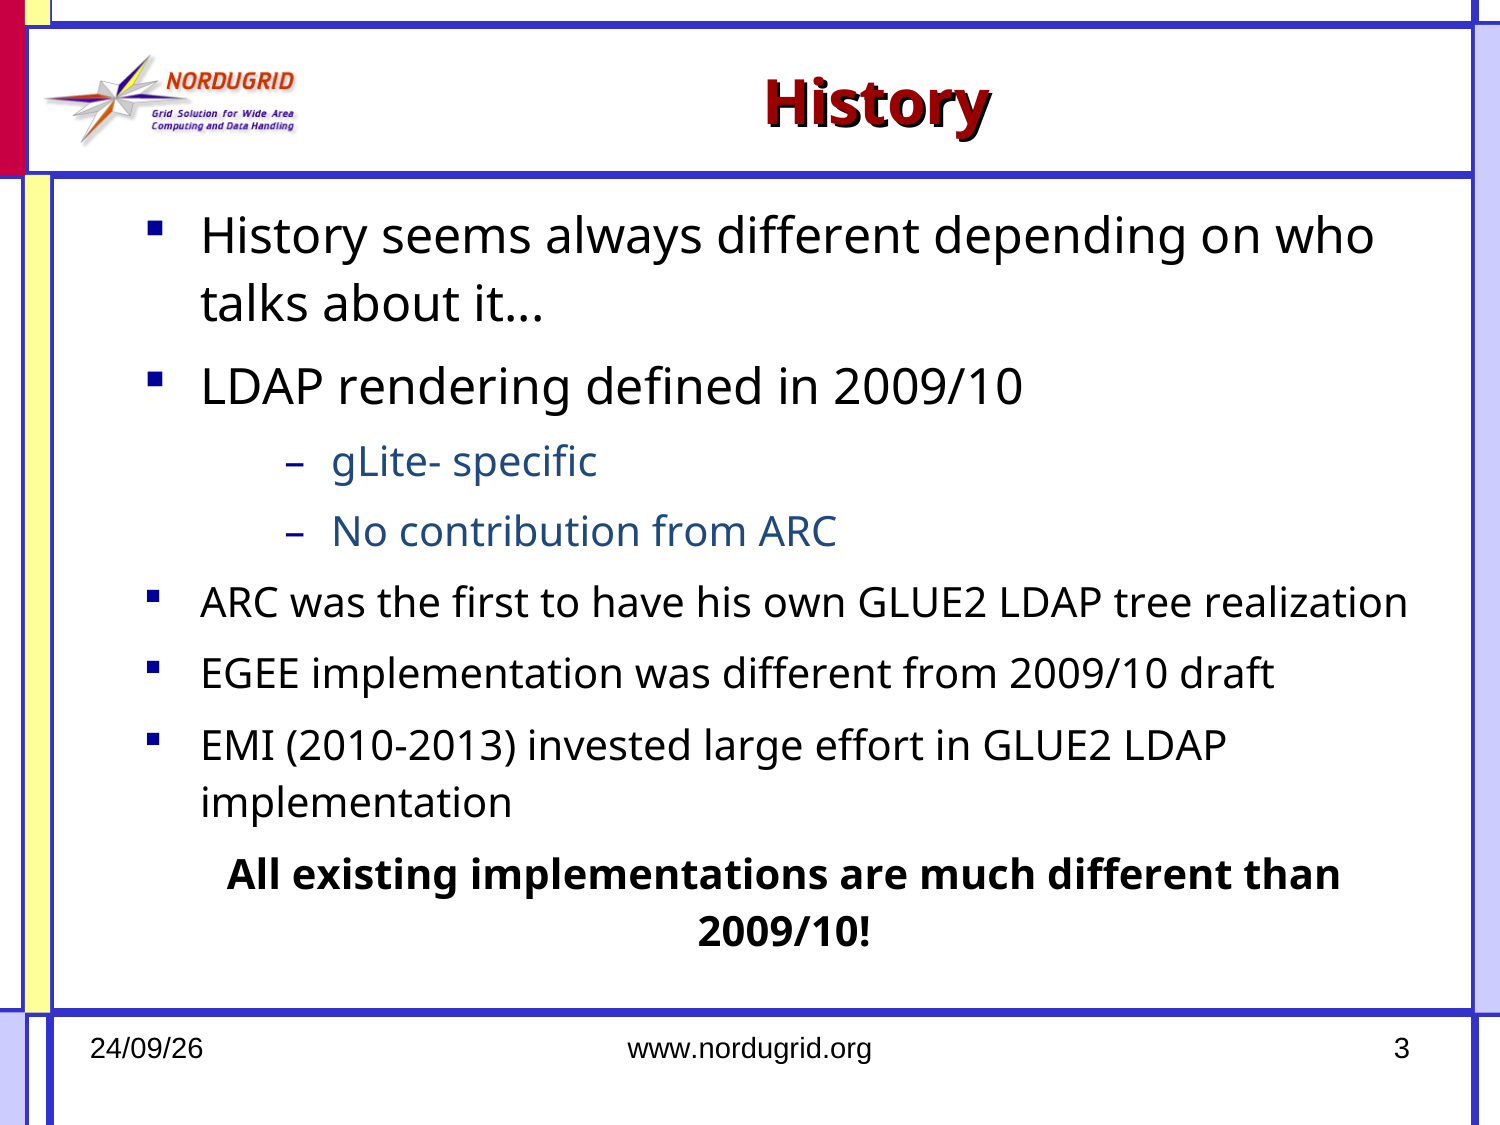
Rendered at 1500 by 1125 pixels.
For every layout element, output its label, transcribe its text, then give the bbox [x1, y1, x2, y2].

title History [324, 17, 1428, 183]
picture [40, 49, 301, 148]
list History seems always different depending on who talks about it... LDAP rendering defined in 2009/10 gLite- specific No contribution from ARC ARC was the first to have his own GLUE2 LDAP tree realization EGEE implementation was different from 2009/10 draft EMI (2010-2013) invested large effort in GLUE2 LDAP implementation All existing implementations are much different than 2009/10! [87, 200, 1426, 909]
